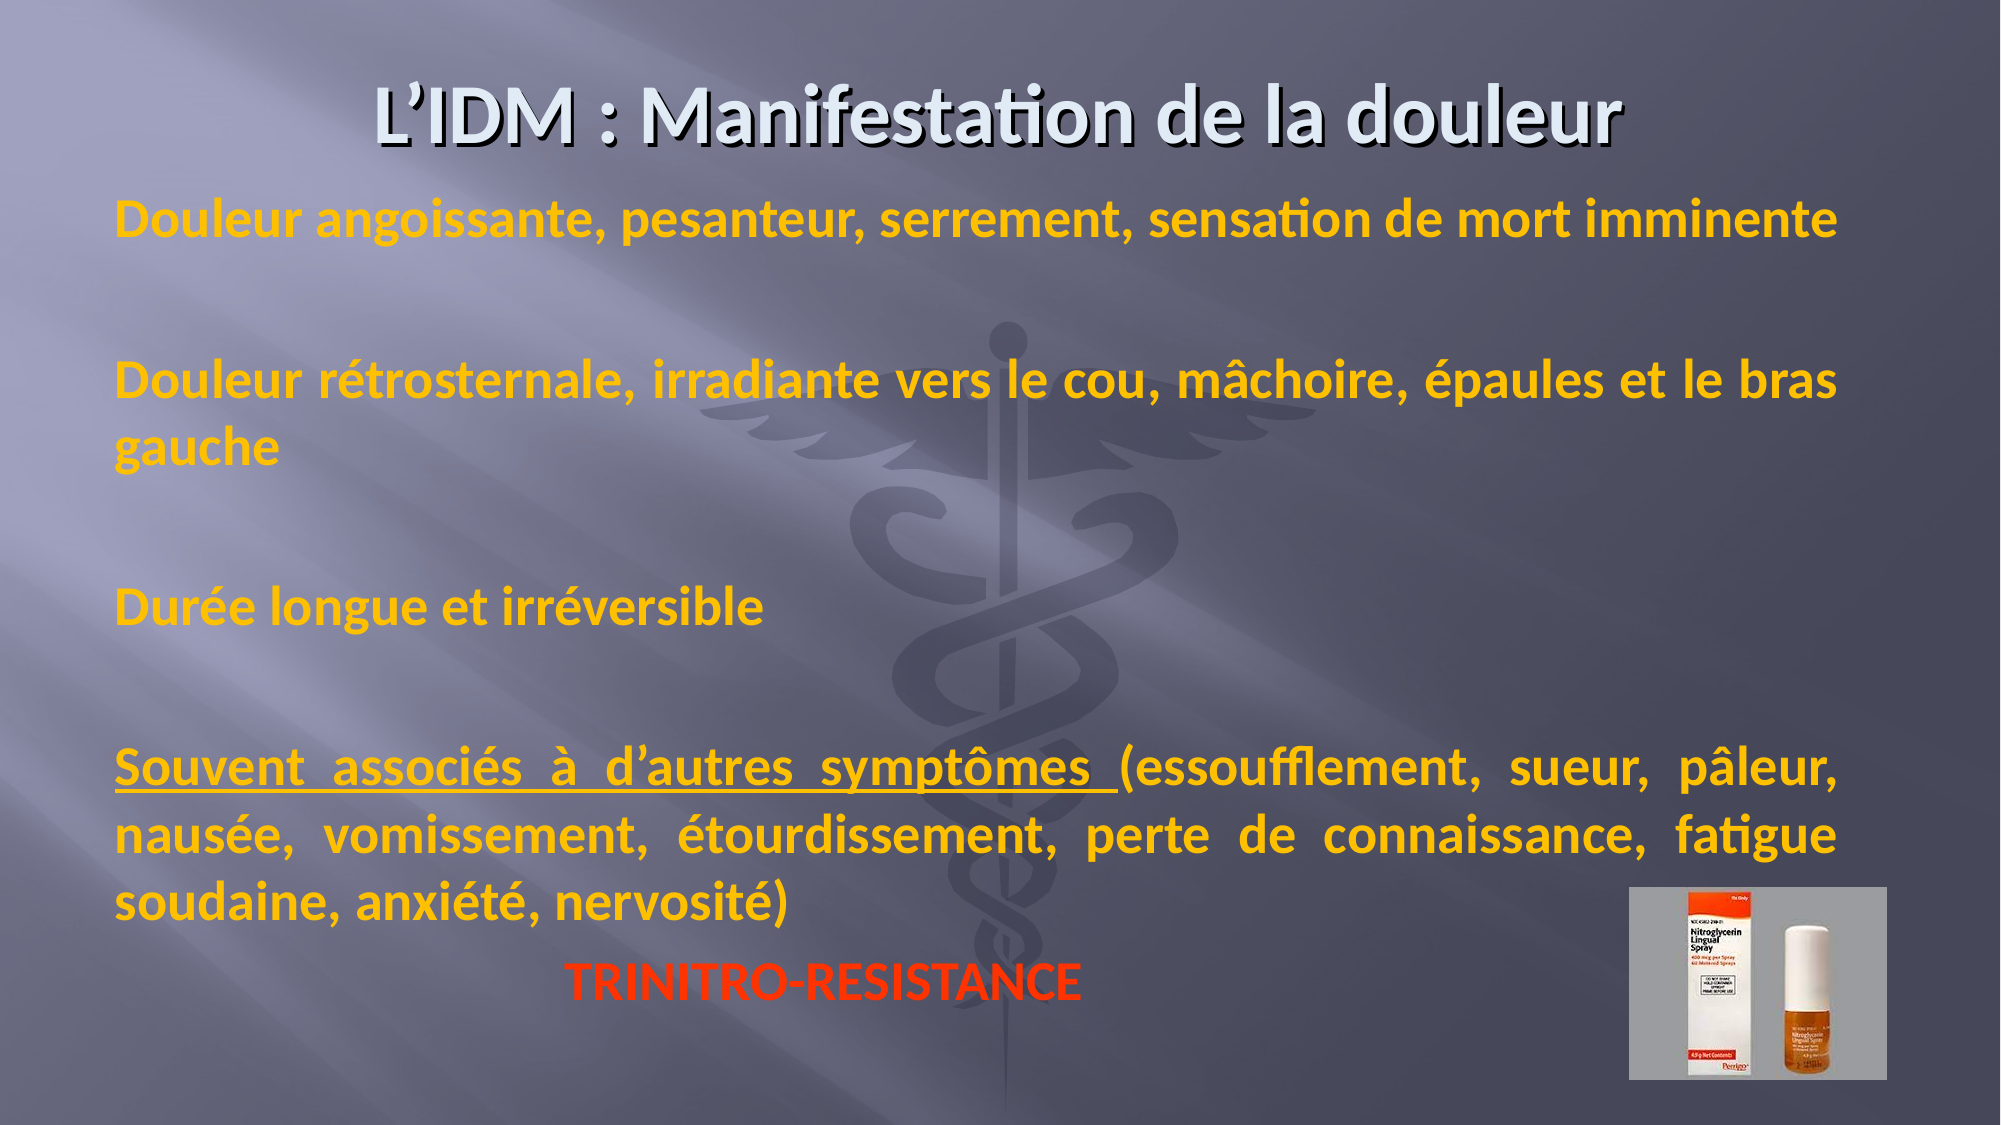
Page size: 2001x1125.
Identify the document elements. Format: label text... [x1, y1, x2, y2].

picture [1629, 887, 1887, 1080]
title L’IDM : Manifestation de la douleur [99, 45, 1900, 175]
list Douleur angoissante, pesanteur, serrement, sensation de mort imminente Douleur rétrosternale, irradiante vers le cou, mâchoire, épaules et le bras gauche Durée longue et irréversible Souvent associés à d’autres symptômes (essoufflement, sueur, pâleur, nausée, vomissement, étourdissement, perte de connaissance, fatigue soudaine, anxiété, nervosité) TRINITRO-RESISTANCE [99, 175, 1900, 1063]
